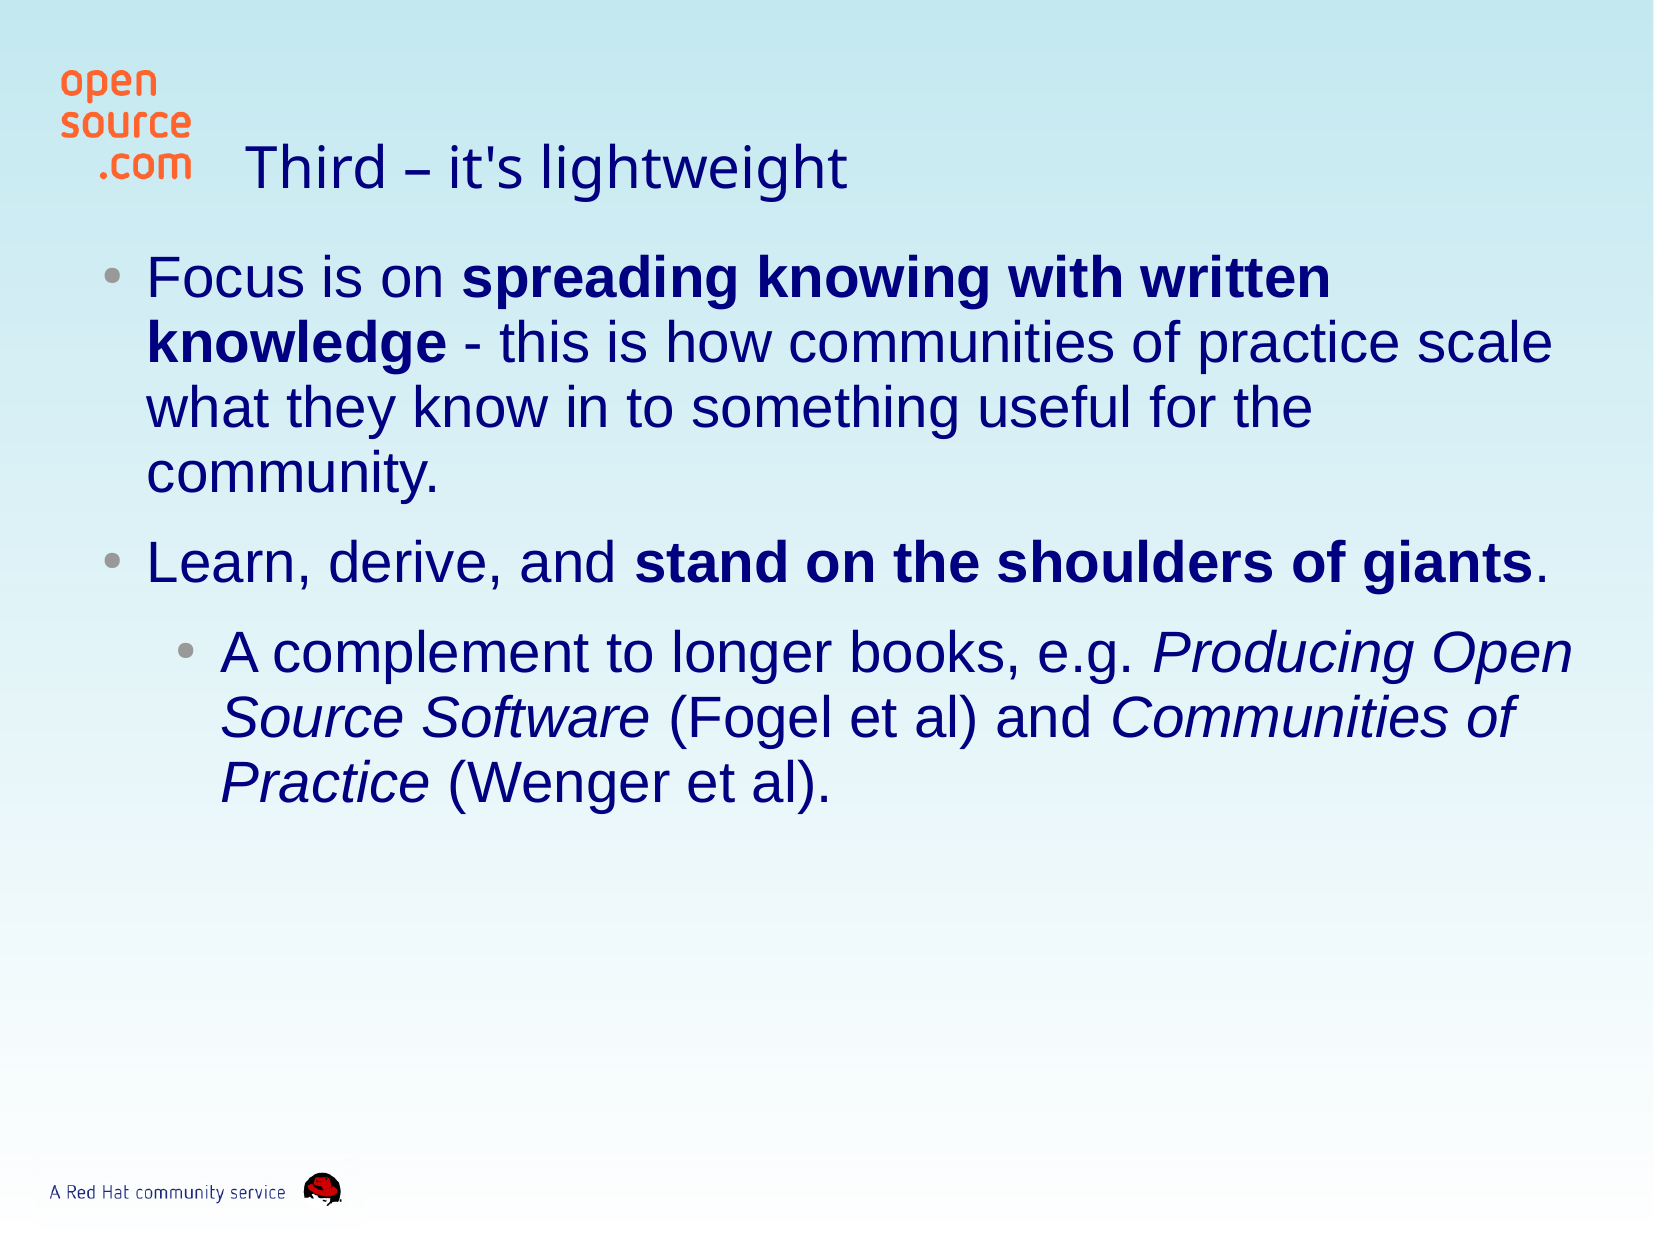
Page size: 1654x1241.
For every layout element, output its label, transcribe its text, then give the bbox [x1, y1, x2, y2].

picture [0, 0, 1654, 1241]
text_box Third – it's lightweight [231, 118, 1570, 202]
list Focus is on spreading knowing with written knowledge - this is how communities of practice scale what they know in to something useful for the community. Learn, derive, and stand on the shoulders of giants. A complement to longer books, e.g. Producing Open Source Software (Fogel et al) and Communities of Practice (Wenger et al). [86, 244, 1576, 1039]
